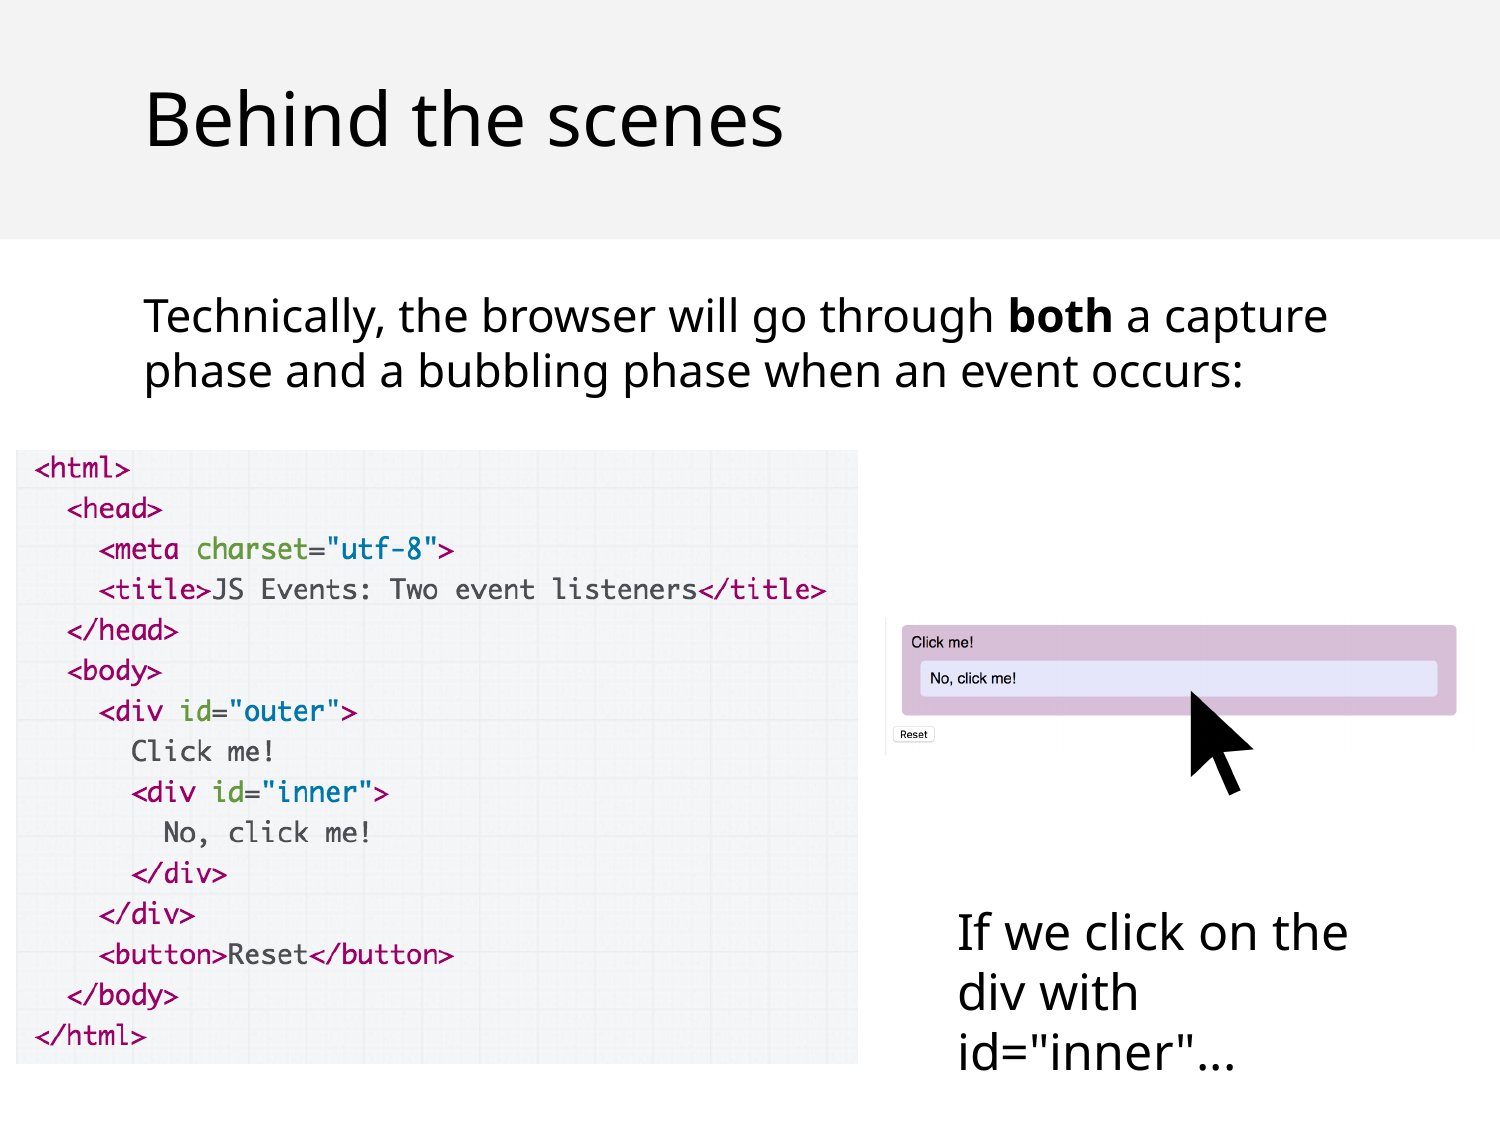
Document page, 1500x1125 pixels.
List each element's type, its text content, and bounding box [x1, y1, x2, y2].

picture [882, 618, 1473, 806]
title Behind the scenes [128, 56, 1372, 183]
text_box Technically, the browser will go through both a capture phase and a bubbling phase when an event occurs: [128, 271, 1372, 404]
picture [16, 450, 858, 1064]
text_box If we click on the div with id="inner"... [941, 885, 1392, 1017]
